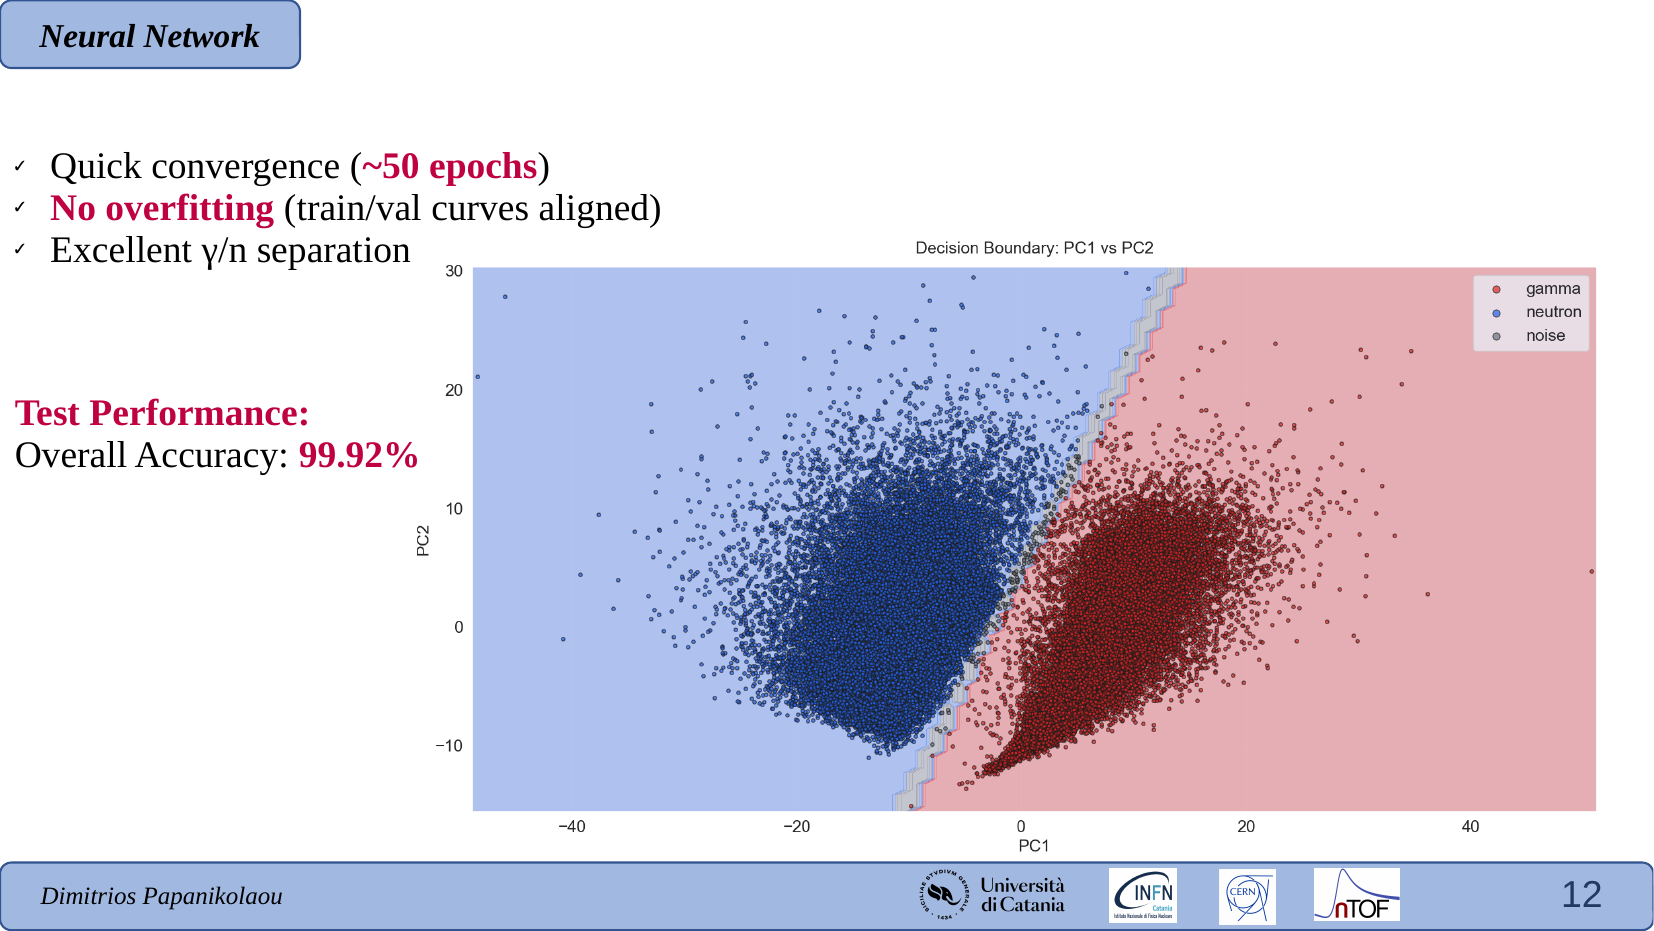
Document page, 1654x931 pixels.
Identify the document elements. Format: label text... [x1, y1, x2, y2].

text_box [0, 862, 898, 931]
text_box Test Performance: Overall Accuracy: 99.92% [0, 384, 451, 498]
picture [1219, 869, 1276, 925]
picture [1109, 868, 1177, 923]
text_box Dimitrios Papanikolaou [11, 874, 312, 917]
text_box Quick convergence (~50 epochs) No overfitting (train/val curves aligned) Excellent γ/n separation [0, 138, 692, 278]
picture [384, 224, 1654, 931]
picture [1314, 868, 1400, 921]
text_box [1086, 862, 1654, 931]
text_box Neural Network [0, 0, 301, 69]
